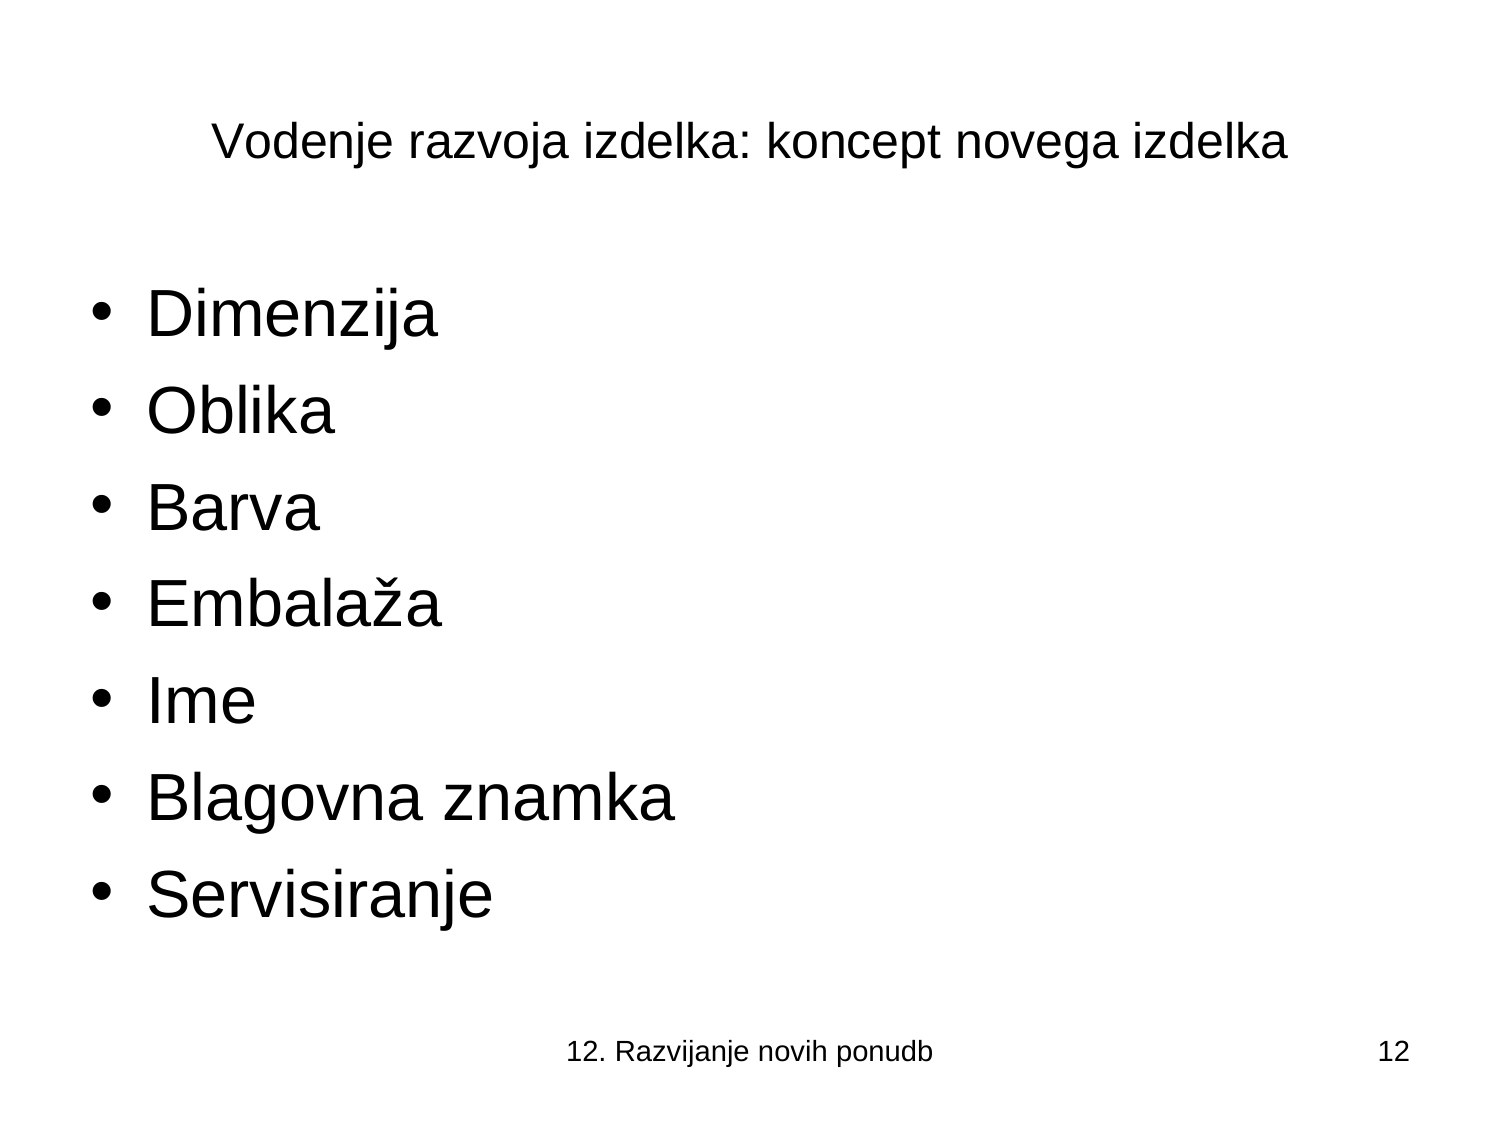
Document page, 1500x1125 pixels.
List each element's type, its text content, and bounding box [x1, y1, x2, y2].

title Vodenje razvoja izdelka: koncept novega izdelka [75, 45, 1426, 233]
text_box <number> [1074, 1034, 1426, 1103]
text_box 12. Razvijanje novih ponudb [512, 1034, 988, 1103]
list Dimenzija Oblika Barva Embalaža Ime Blagovna znamka Servisiranje [75, 262, 1426, 1034]
